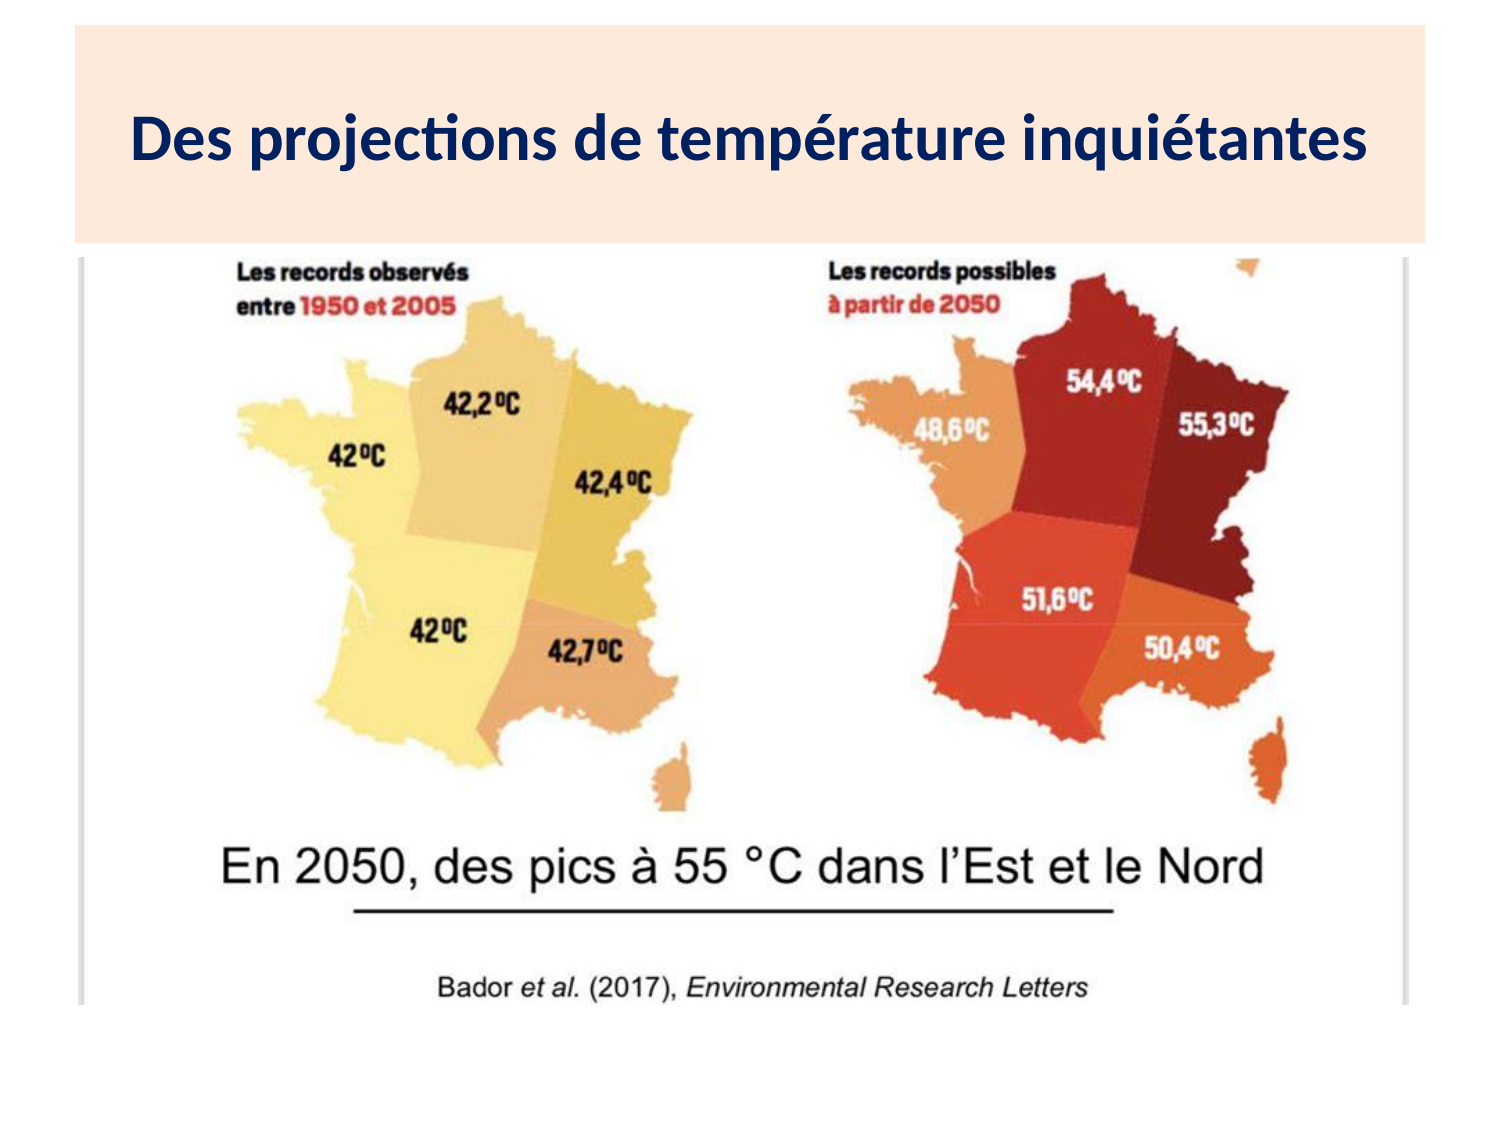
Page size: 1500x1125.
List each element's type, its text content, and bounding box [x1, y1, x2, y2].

title Des projections de température inquiétantes [75, 24, 1425, 244]
picture [78, 257, 1409, 1005]
